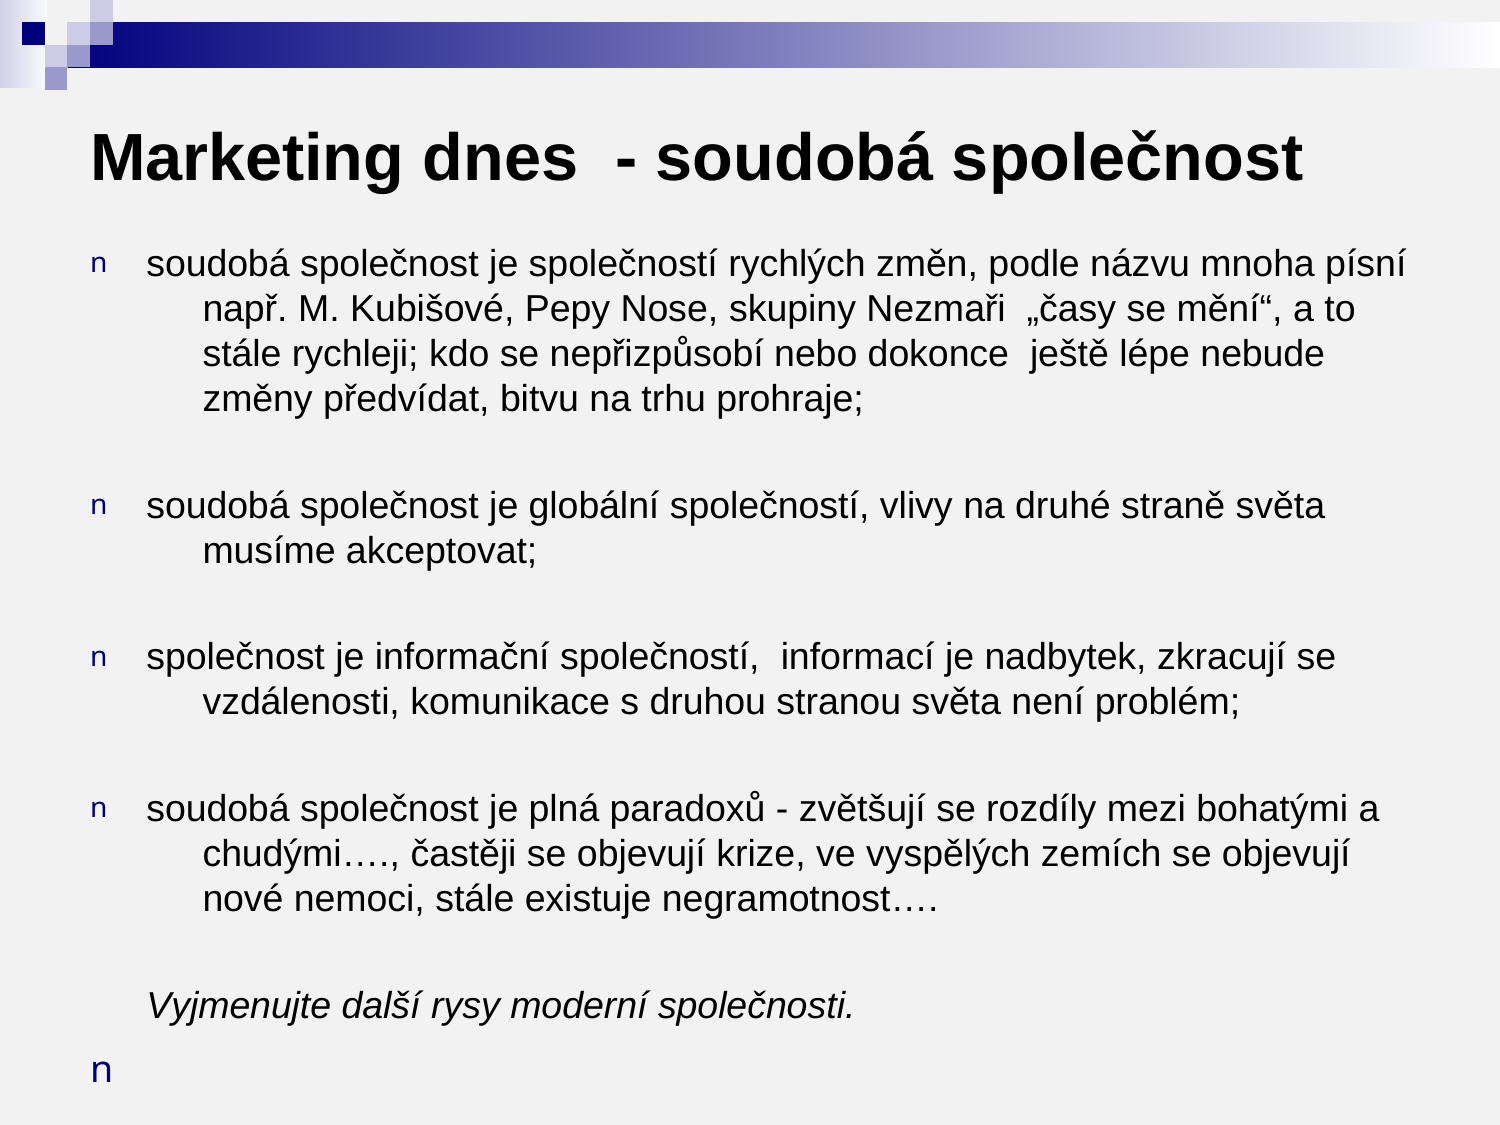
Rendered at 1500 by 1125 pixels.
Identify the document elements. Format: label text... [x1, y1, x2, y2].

title Marketing dnes - soudobá společnost [75, 75, 1426, 231]
list soudobá společnost je společností rychlých změn, podle názvu mnoha písní např. M. Kubišové, Pepy Nose, skupiny Nezmaři „časy se mění“, a to stále rychleji; kdo se nepřizpůsobí nebo dokonce ještě lépe nebude změny předvídat, bitvu na trhu prohraje; soudobá společnost je globální společností, vlivy na druhé straně světa musíme akceptovat; společnost je informační společností, informací je nadbytek, zkracují se vzdálenosti, komunikace s druhou stranou světa není problém; soudobá společnost je plná paradoxů - zvětšují se rozdíly mezi bohatými a chudými…., častěji se objevují krize, ve vyspělých zemích se objevují nové nemoci, stále existuje negramotnost…. Vyjmenujte další rysy moderní společnosti. [75, 231, 1426, 1047]
